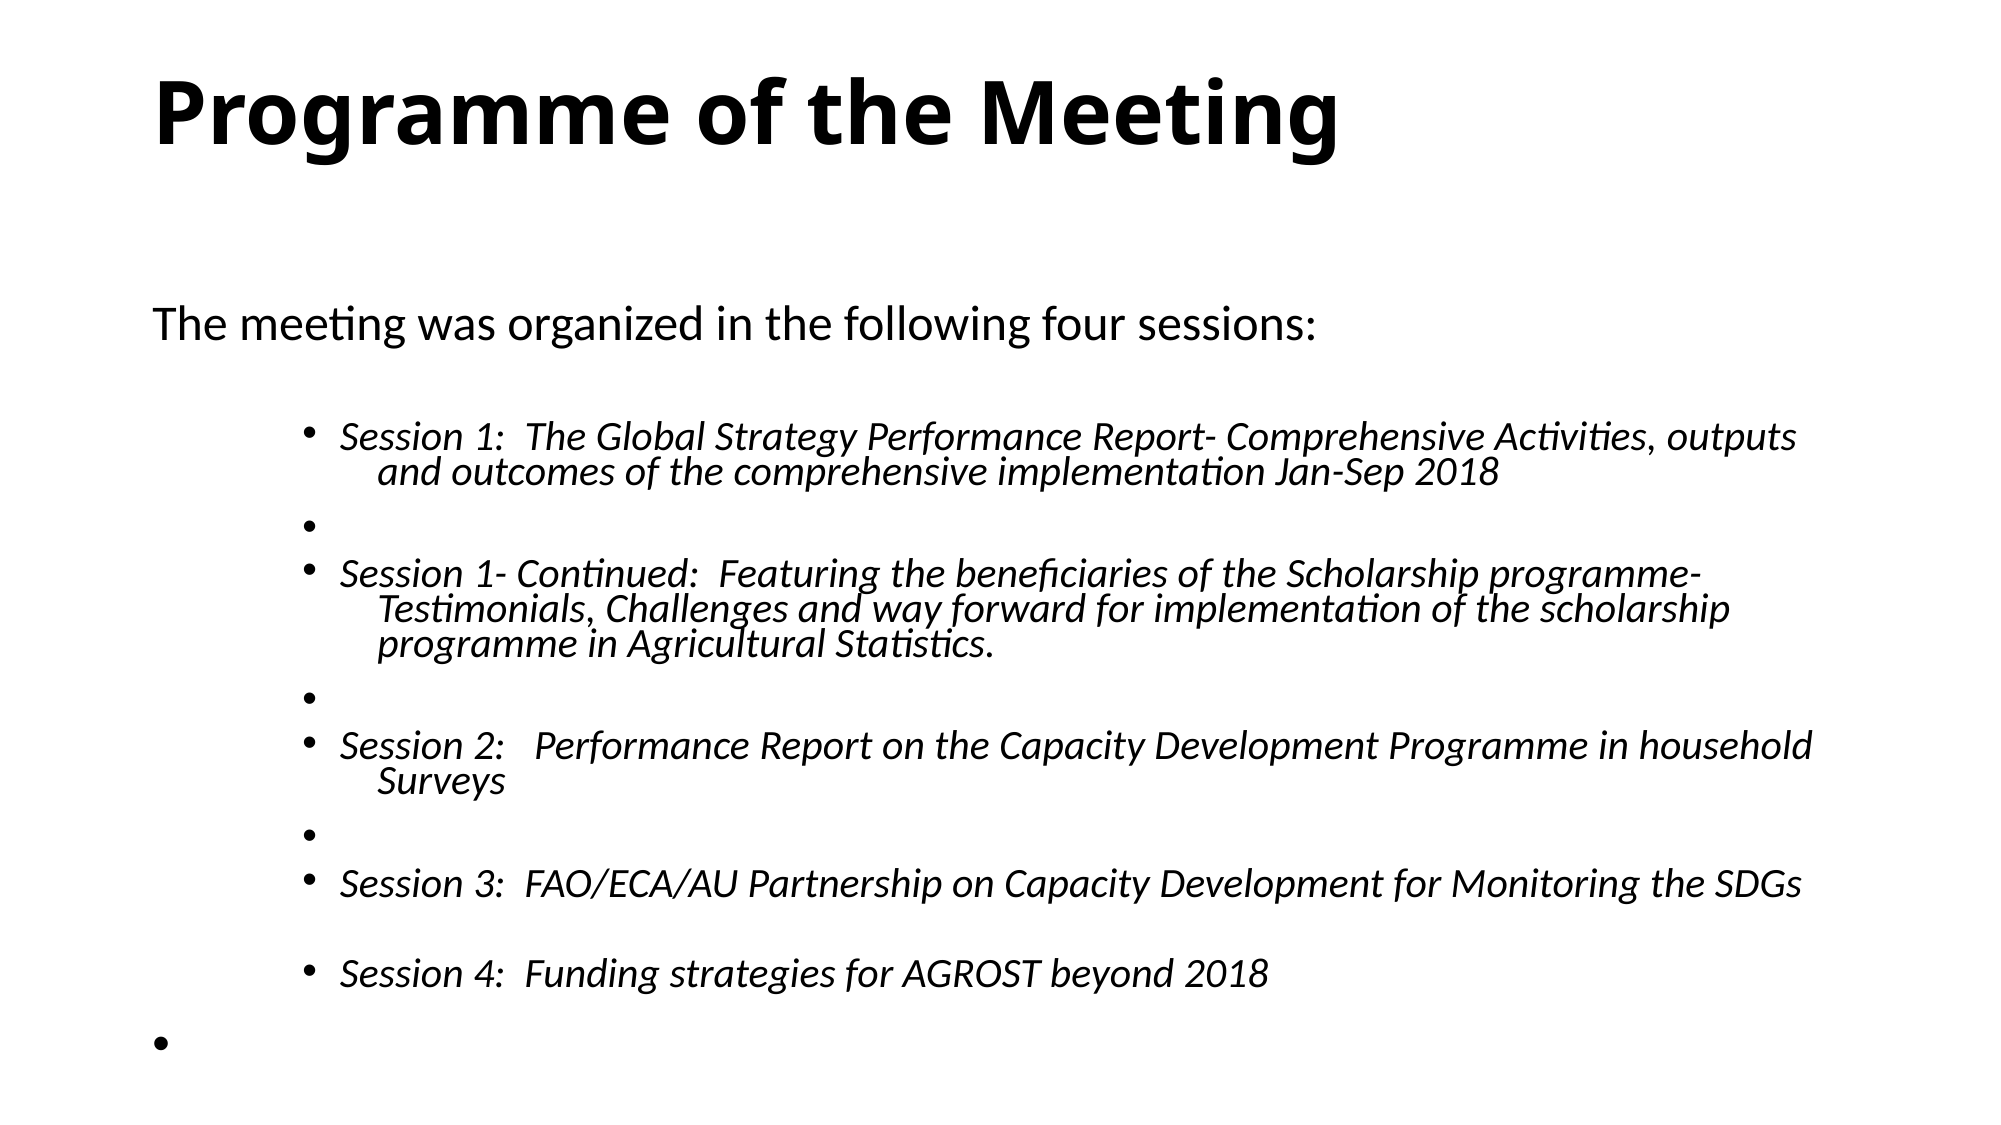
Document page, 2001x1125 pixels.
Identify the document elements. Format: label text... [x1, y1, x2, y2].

list The meeting was organized in the following four sessions: Session 1: The Global Strategy Performance Report- Comprehensive Activities, outputs and outcomes of the comprehensive implementation Jan-Sep 2018 Session 1- Continued: Featuring the beneficiaries of the Scholarship programme- Testimonials, Challenges and way forward for implementation of the scholarship programme in Agricultural Statistics. Session 2: Performance Report on the Capacity Development Programme in household Surveys Session 3: FAO/ECA/AU Partnership on Capacity Development for Monitoring the SDGs Session 4: Funding strategies for AGROST beyond 2018 [137, 299, 1863, 1014]
title Programme of the Meeting [137, 59, 1863, 278]
